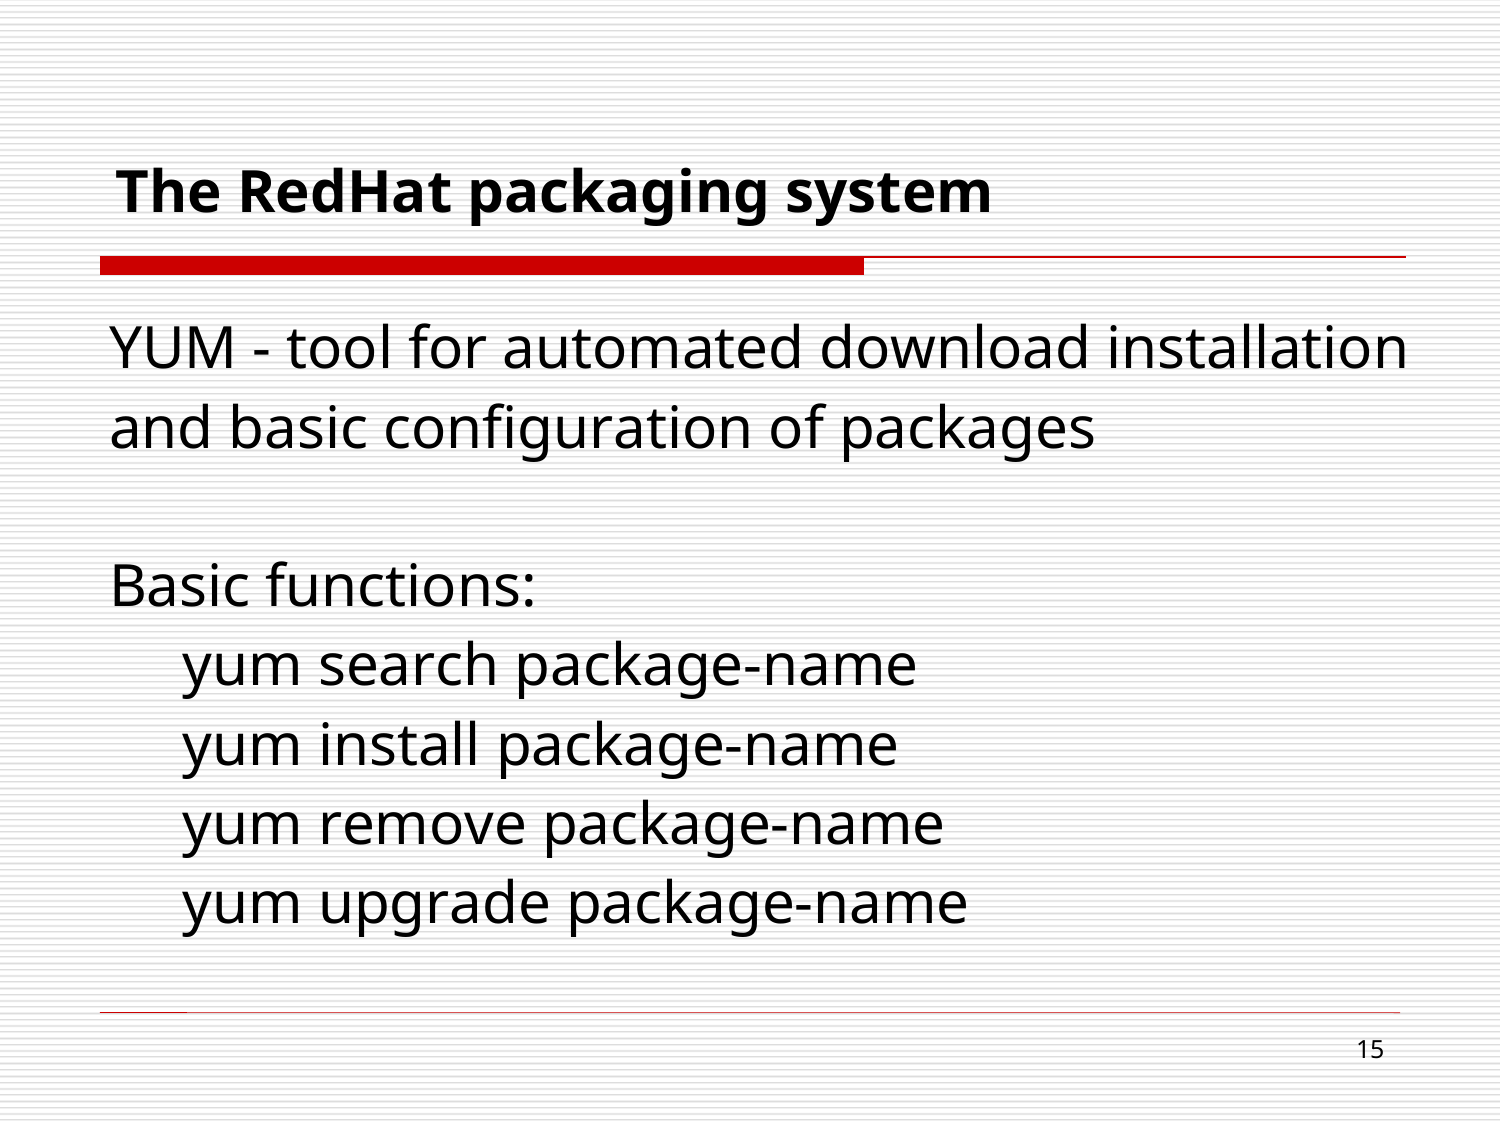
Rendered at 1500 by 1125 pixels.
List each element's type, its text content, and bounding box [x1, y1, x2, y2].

text_box YUM - tool for automated download installation and basic configuration of packages Basic functions: yum search package-name yum install package-name yum remove package-name yum upgrade package-name [94, 265, 1477, 1028]
picture [0, 0, 1500, 1125]
title The RedHat packaging system [100, 94, 1376, 238]
